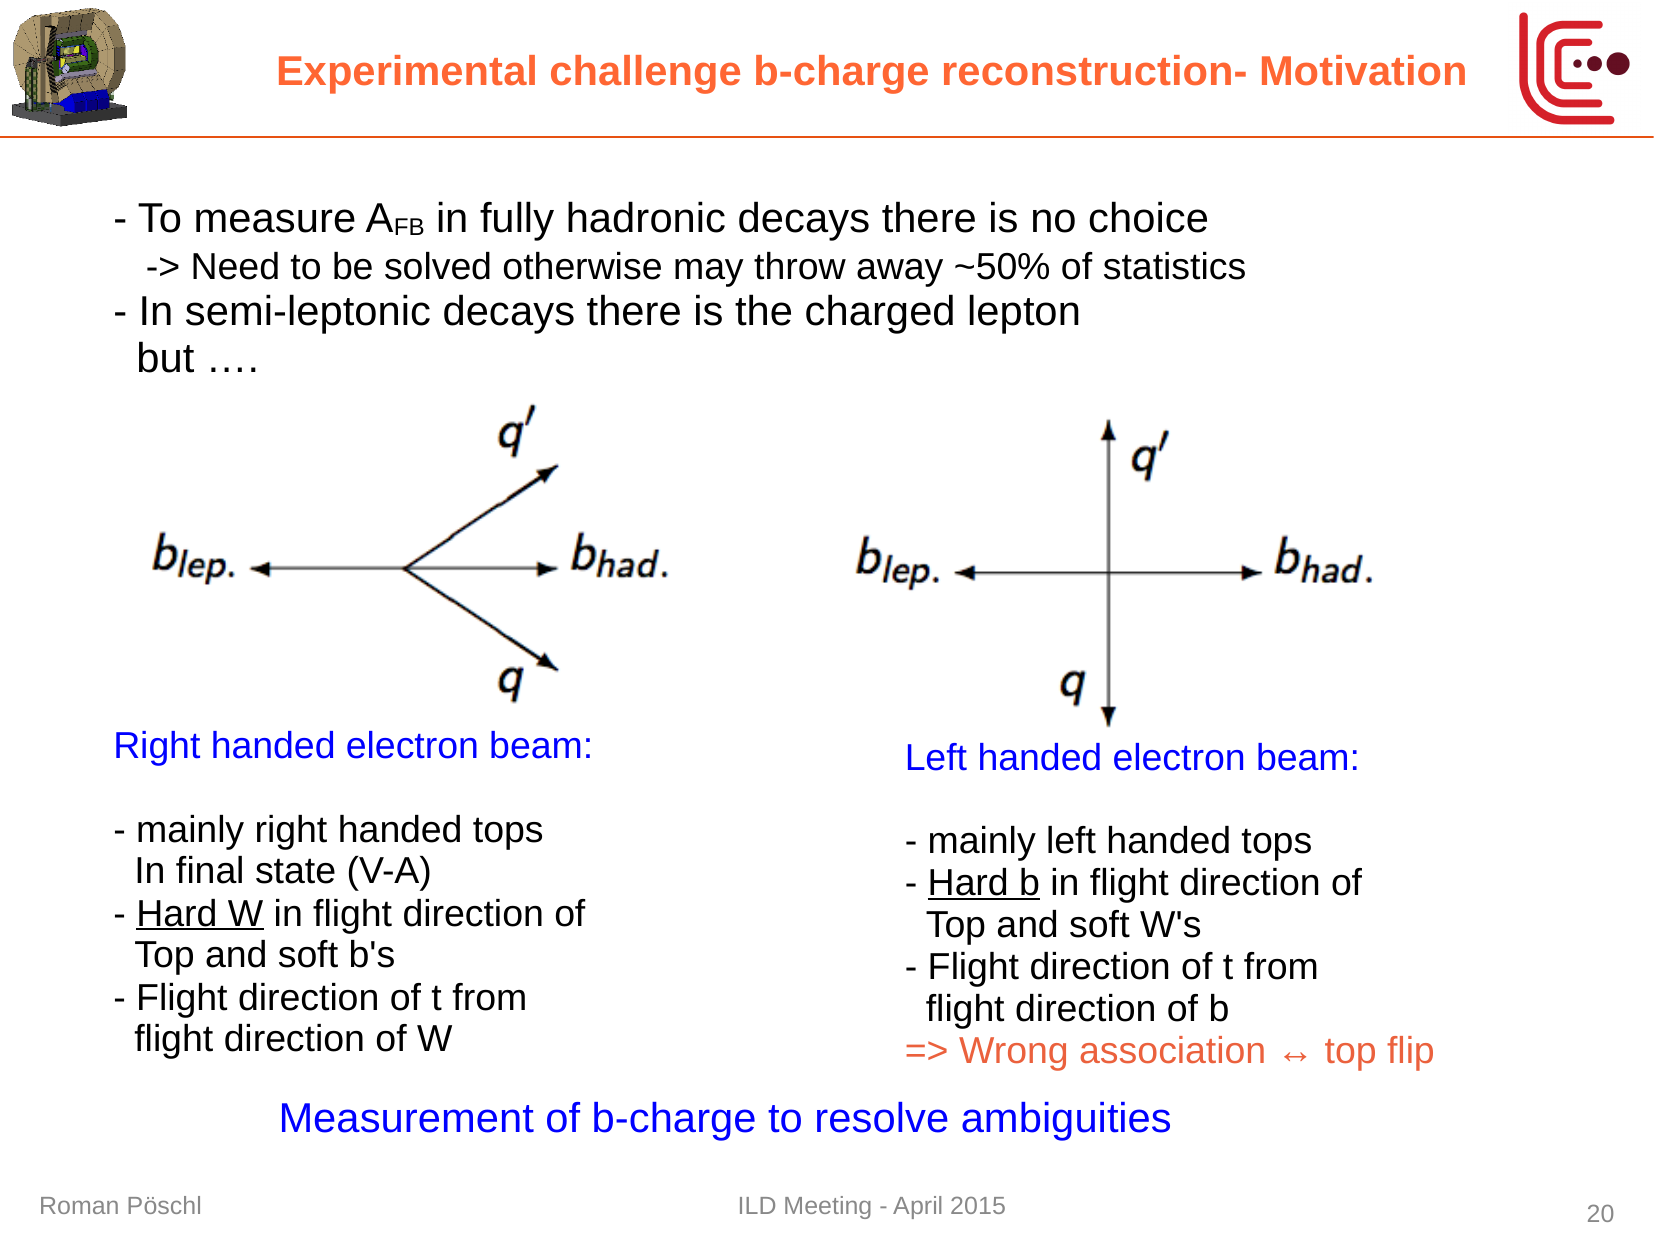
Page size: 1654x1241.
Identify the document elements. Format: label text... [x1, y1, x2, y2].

text_box Measurement of b-charge to resolve ambiguities [263, 1087, 1442, 1151]
text_box - To measure AFB in fully hadronic decays there is no choice -> Need to be solved otherwise may throw away ~50% of statistics - In semi-leptonic decays there is the charged lepton but …. [98, 187, 1637, 445]
text_box Left handed electron beam: - mainly left handed tops - Hard b in flight direction of Top and soft W's - Flight direction of t from flight direction of b => Wrong association ↔ top flip [890, 728, 1539, 1093]
picture [11, 6, 128, 127]
picture [98, 445, 1595, 764]
title Experimental challenge b-charge reconstruction- Motivation [128, 29, 1617, 113]
picture [1508, 2, 1641, 135]
text_box Right handed electron beam: - mainly right handed tops In final state (V-A) - Hard W in flight direction of Top and soft b's - Flight direction of t from flight direction of W [98, 716, 678, 1081]
